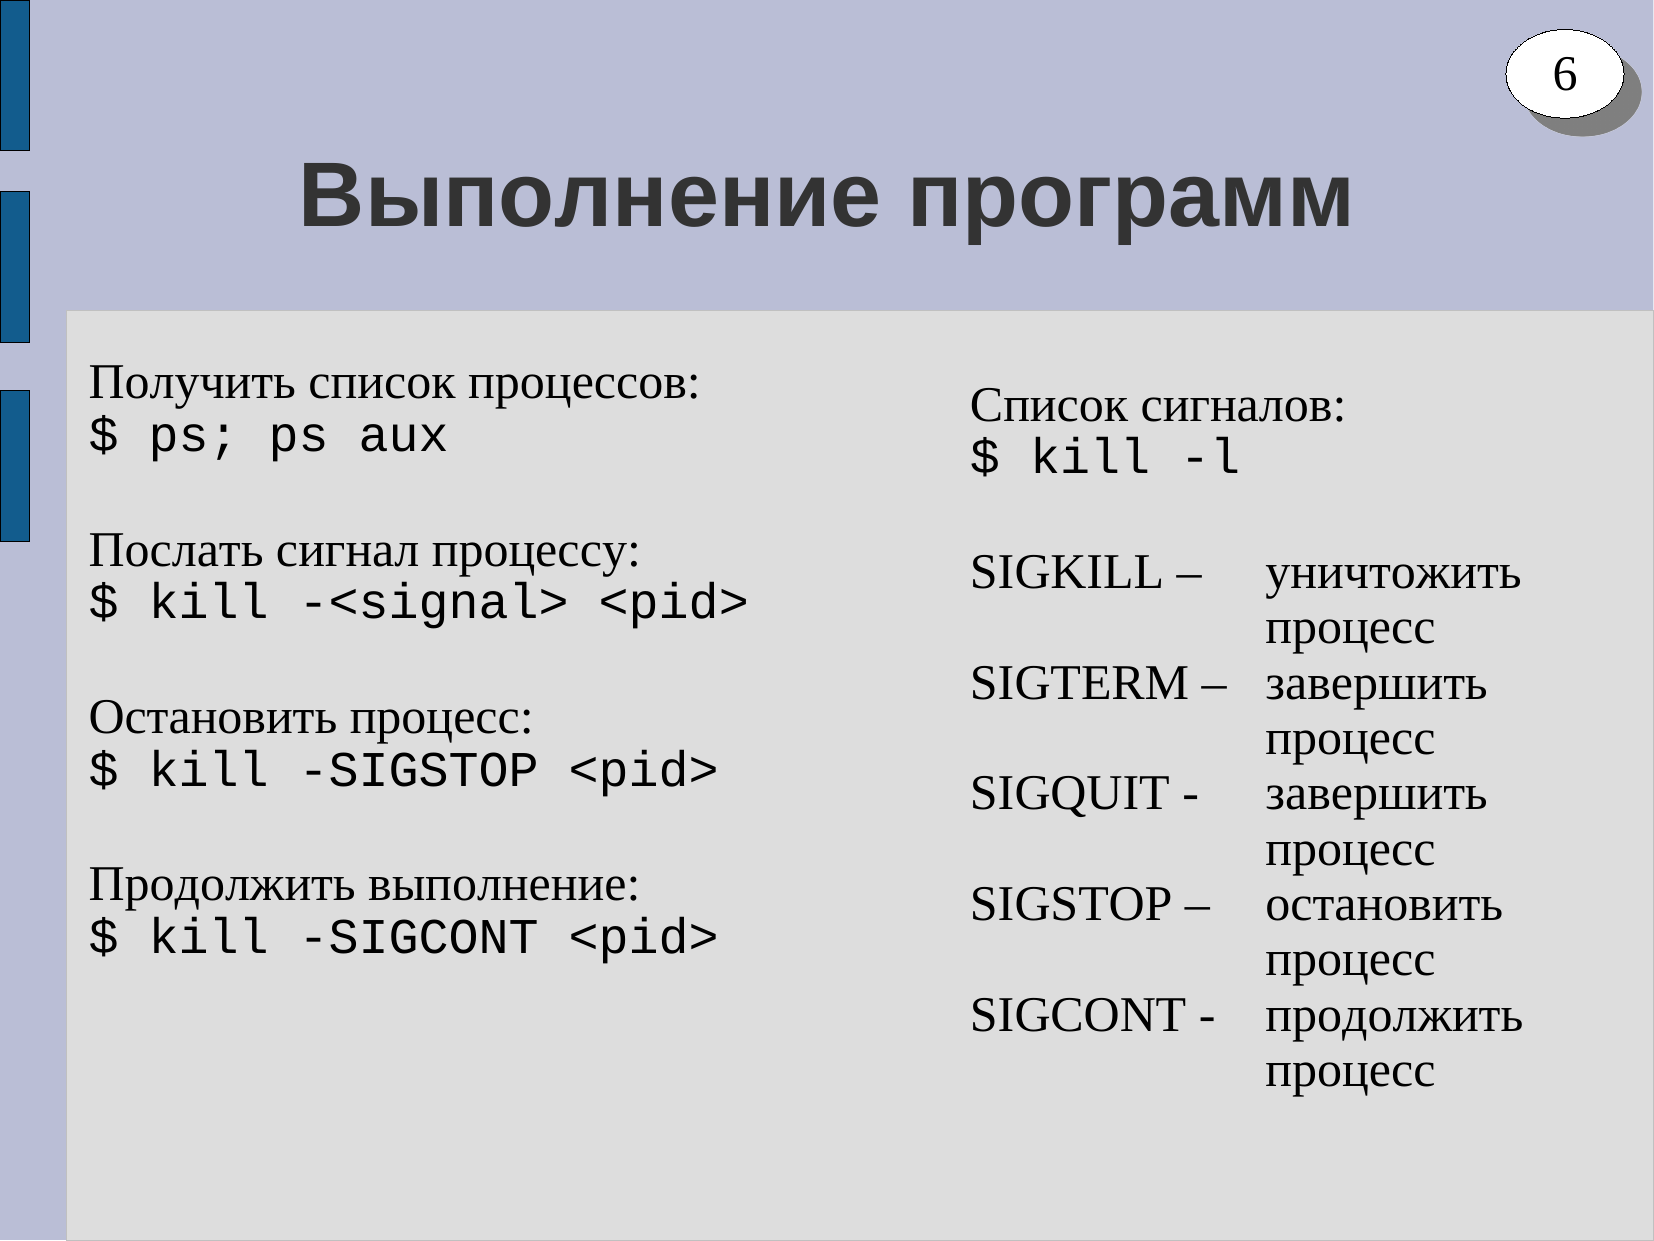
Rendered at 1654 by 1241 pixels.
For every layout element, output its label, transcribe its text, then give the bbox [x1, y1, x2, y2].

text_box Получить список процессов: $ ps; ps aux Послать сигнал процессу: $ kill -<signal> <pid> Остановить процесс: $ kill -SIGSTOP <pid> Продолжить выполнение: $ kill -SIGCONT <pid> [88, 354, 749, 969]
text_box 6 [1505, 29, 1625, 119]
title Выполнение программ [121, 91, 1534, 299]
text_box Список сигналов: $ kill -l SIGKILL – уничтожить процесс SIGTERM – завершить процесс SIGQUIT - завершить процесс SIGSTOP – остановить процесс SIGCONT - продолжить процесс [970, 376, 1524, 1098]
